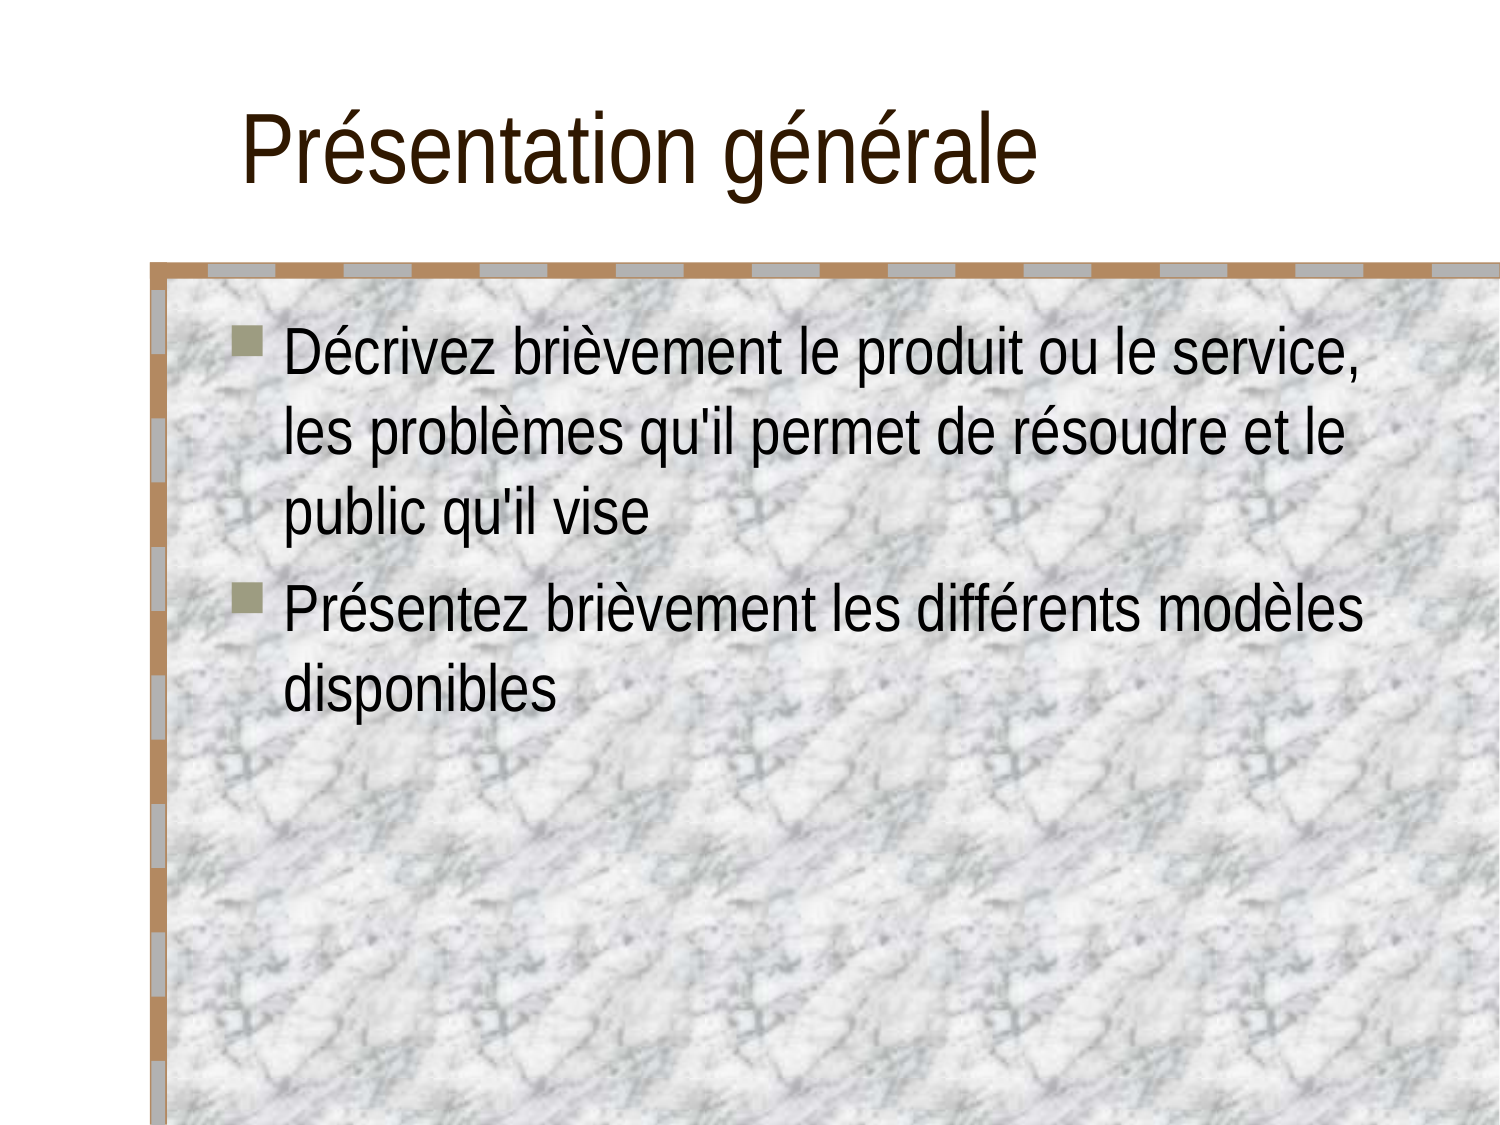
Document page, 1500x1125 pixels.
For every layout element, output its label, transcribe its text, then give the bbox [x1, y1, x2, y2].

title Présentation générale [225, 49, 1413, 238]
list Décrivez brièvement le produit ou le service, les problèmes qu'il permet de résoudre et le public qu'il vise Présentez brièvement les différents modèles disponibles [212, 299, 1413, 1013]
picture [167, 279, 1500, 1125]
